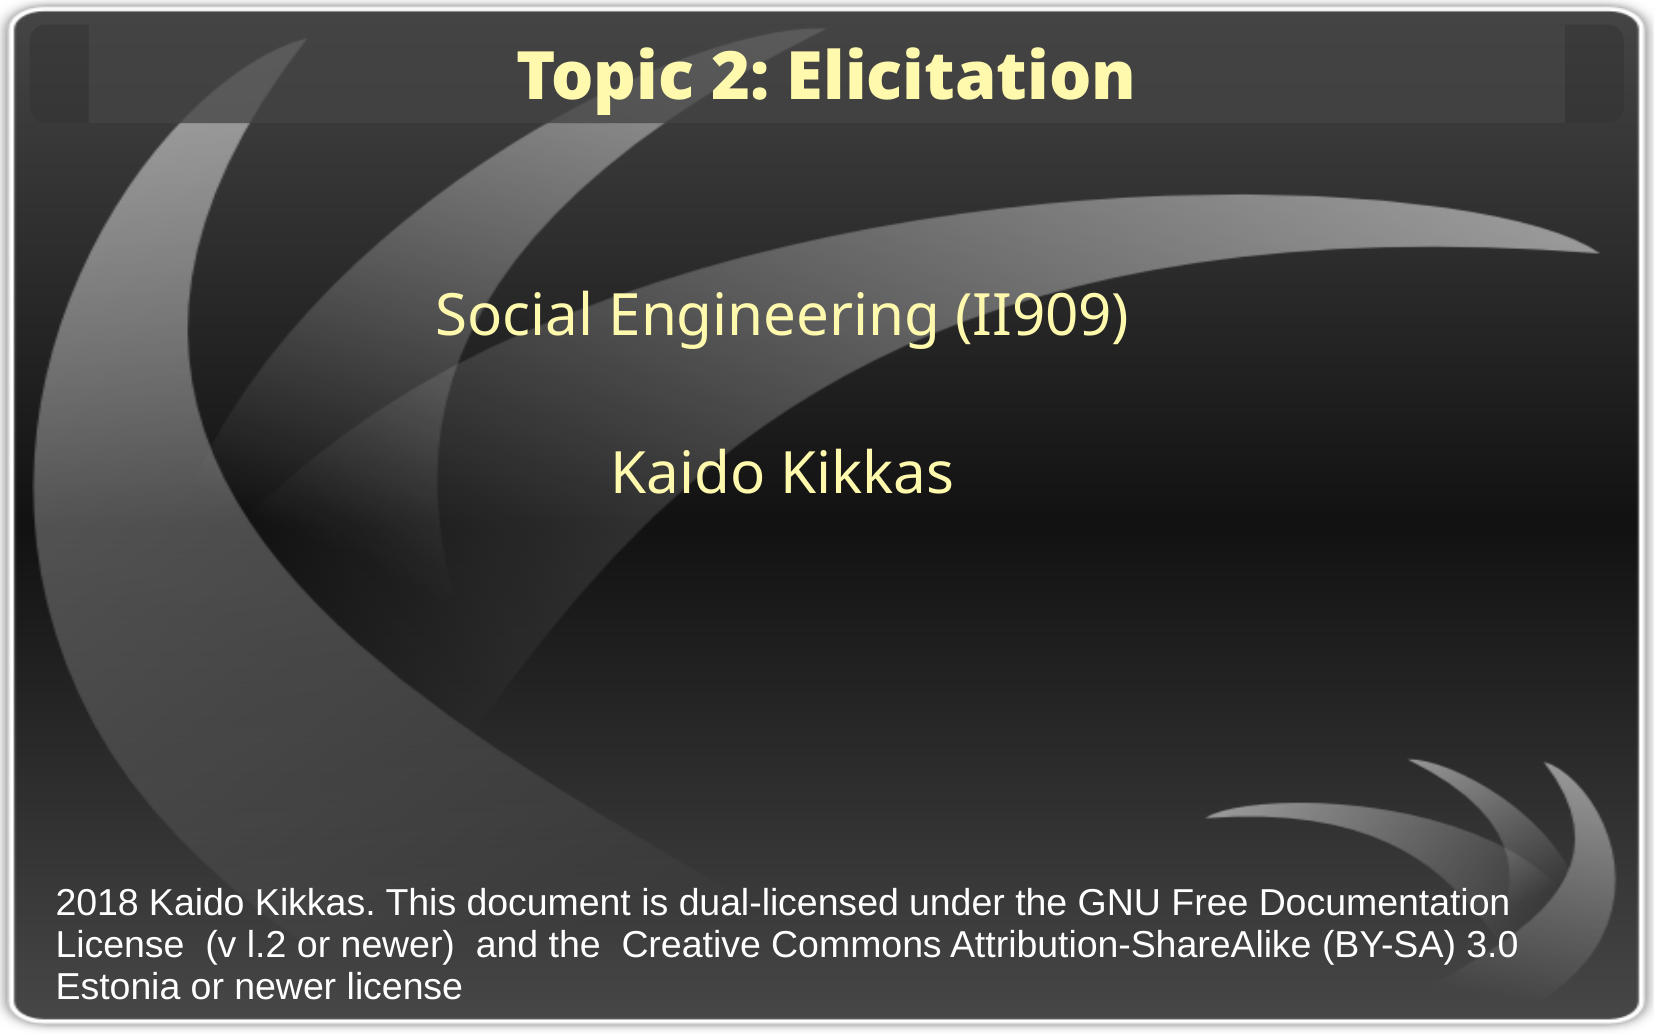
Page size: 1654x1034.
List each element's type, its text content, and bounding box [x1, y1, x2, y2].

subtitle [82, 172, 1571, 772]
title Topic 2: Elicitation [88, 24, 1565, 124]
text_box Social Engineering (II909) Kaido Kikkas [177, 265, 1388, 798]
picture [0, 0, 1654, 1034]
text_box 2018 Kaido Kikkas. This document is dual-licensed under the GNU Free Documentation License (v l.2 or newer) and the Creative Commons Attribution-ShareAlike (BY-SA) 3.0 Estonia or newer license [40, 874, 1654, 1015]
